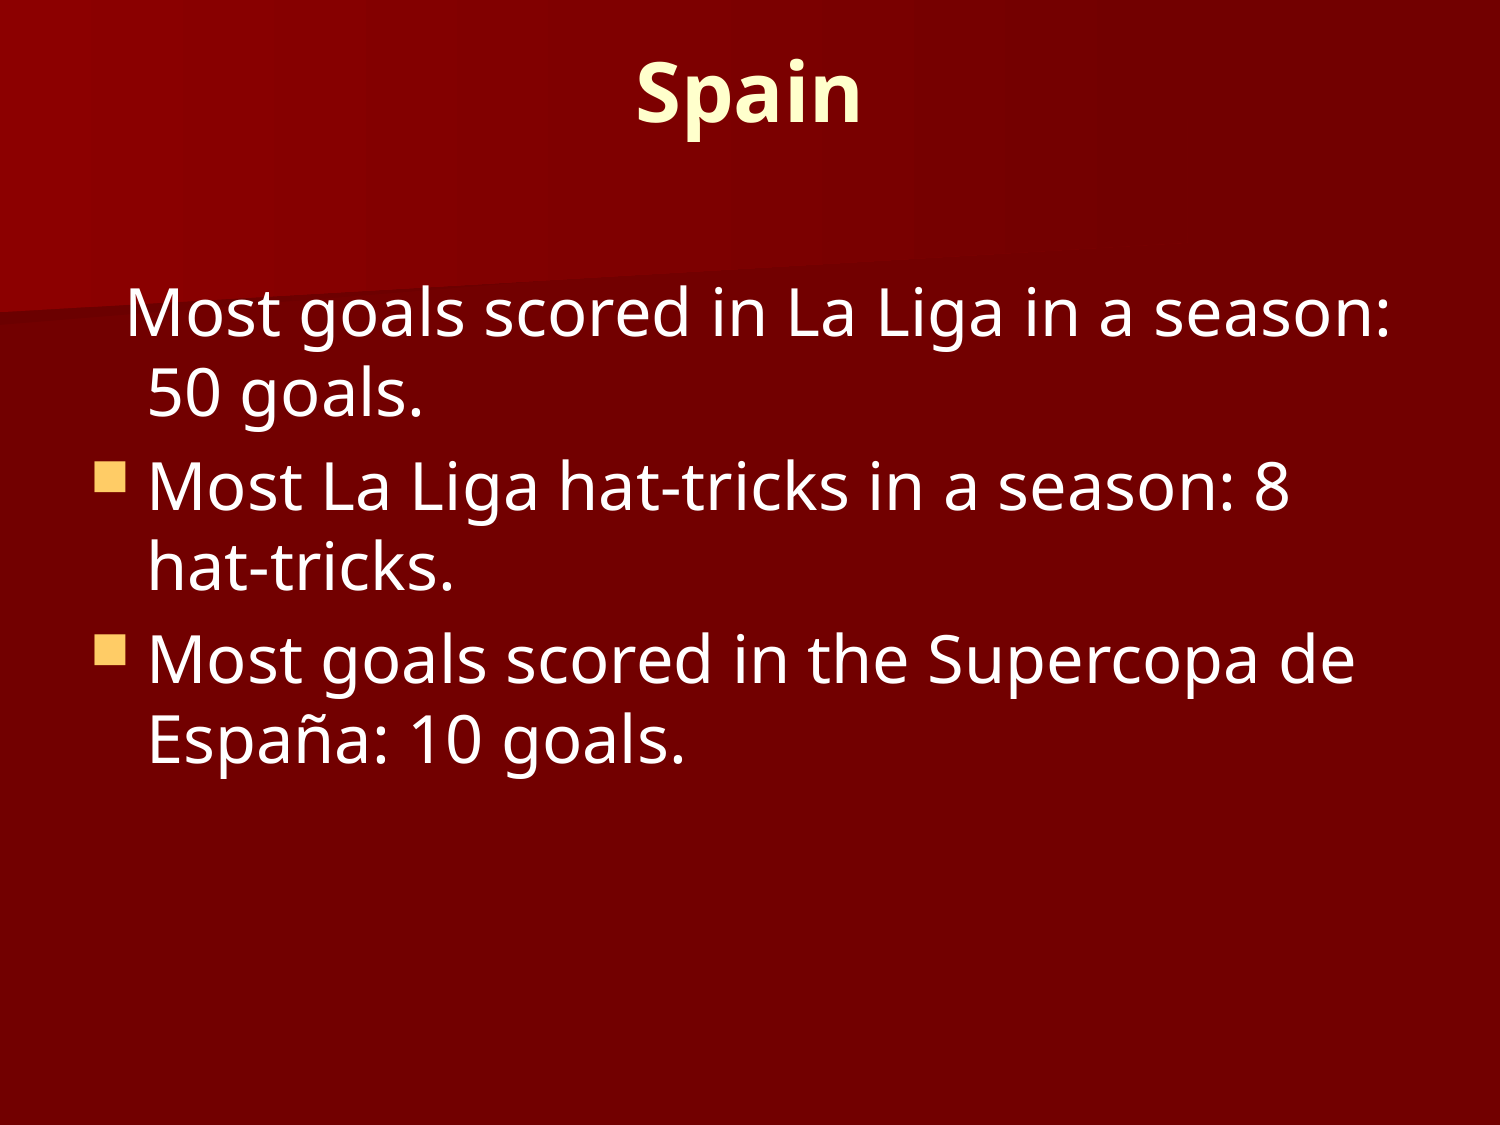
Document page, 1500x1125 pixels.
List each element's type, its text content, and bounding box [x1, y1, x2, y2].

list Most goals scored in La Liga in a season: 50 goals. Most La Liga hat-tricks in a season: 8 hat-tricks. Most goals scored in the Supercopa de España: 10 goals. [75, 262, 1425, 1000]
title Spain [75, 45, 1425, 233]
